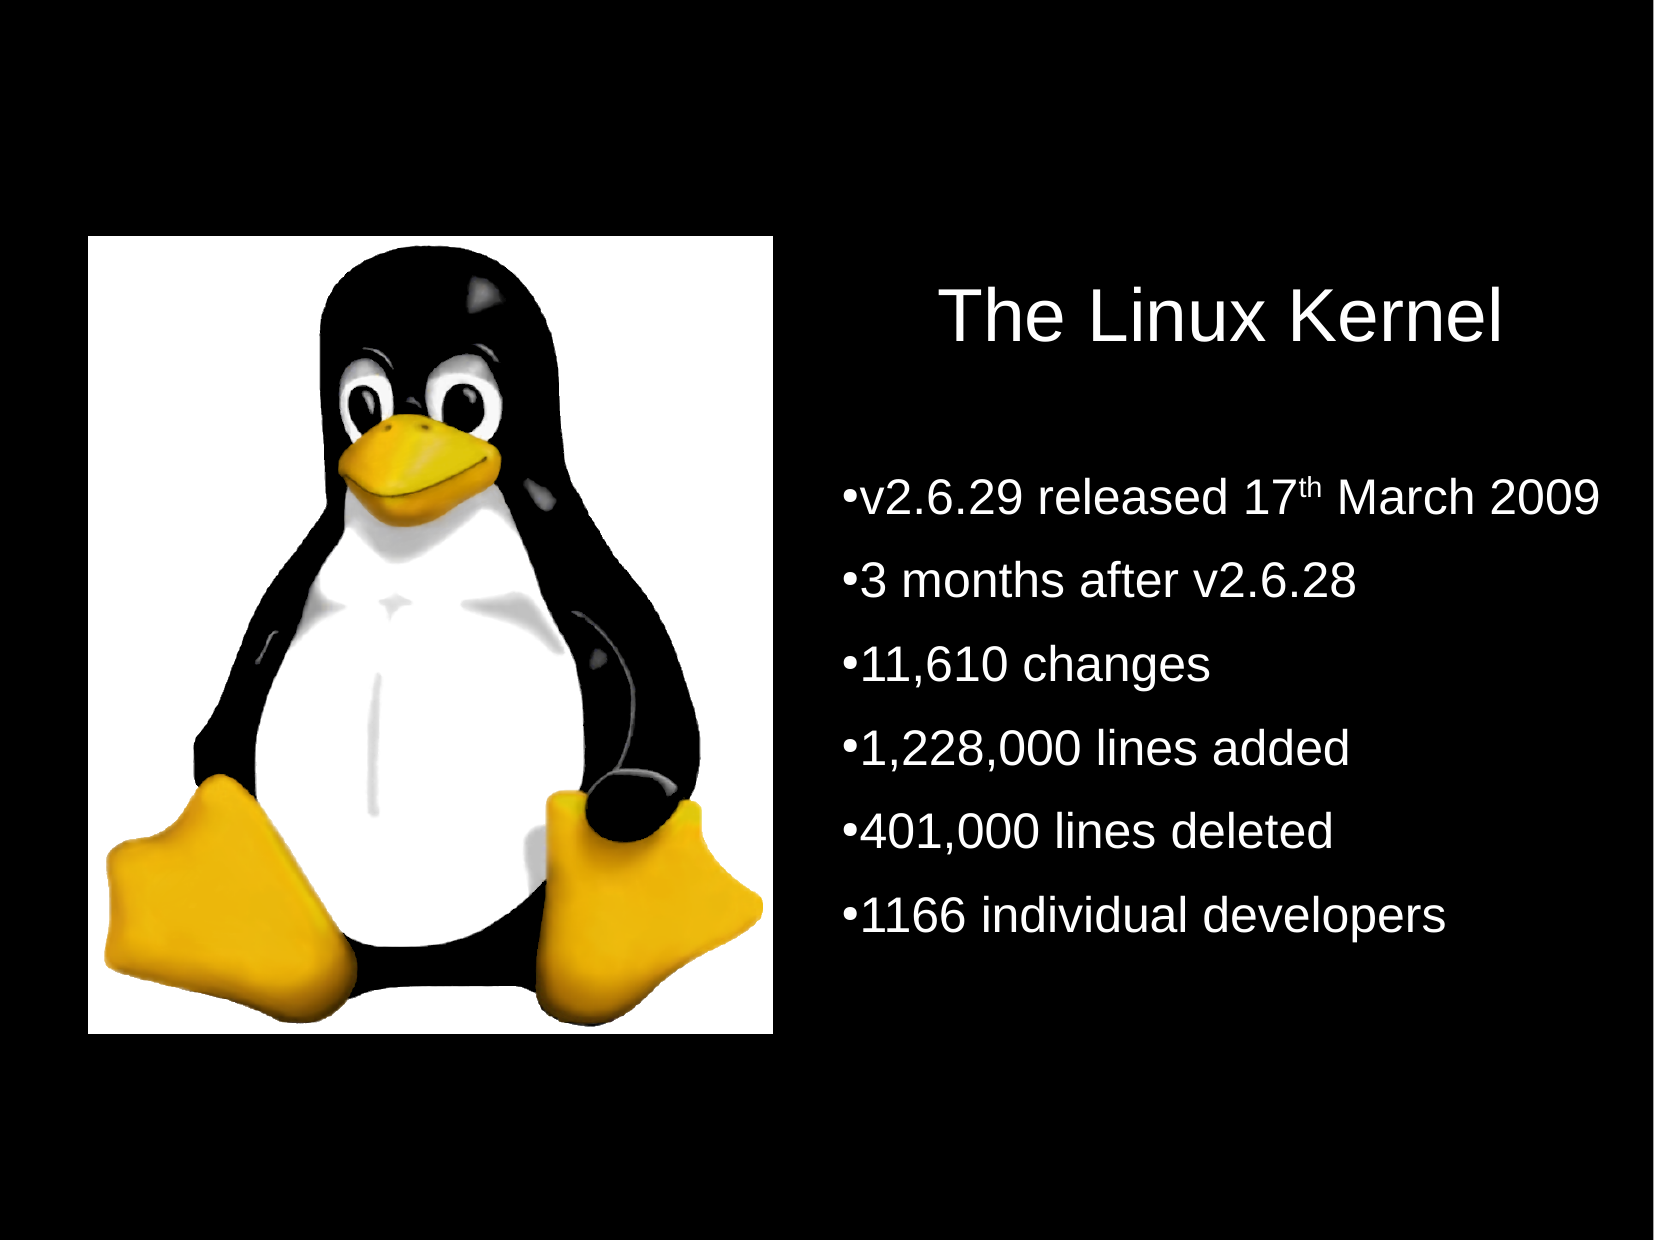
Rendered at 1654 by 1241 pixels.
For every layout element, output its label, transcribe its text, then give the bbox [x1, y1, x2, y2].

picture [88, 236, 773, 1034]
text_box The Linux Kernel v2.6.29 released 17th March 2009 3 months after v2.6.28 11,610 changes 1,228,000 lines added 401,000 lines deleted 1166 individual developers [826, 265, 1616, 954]
